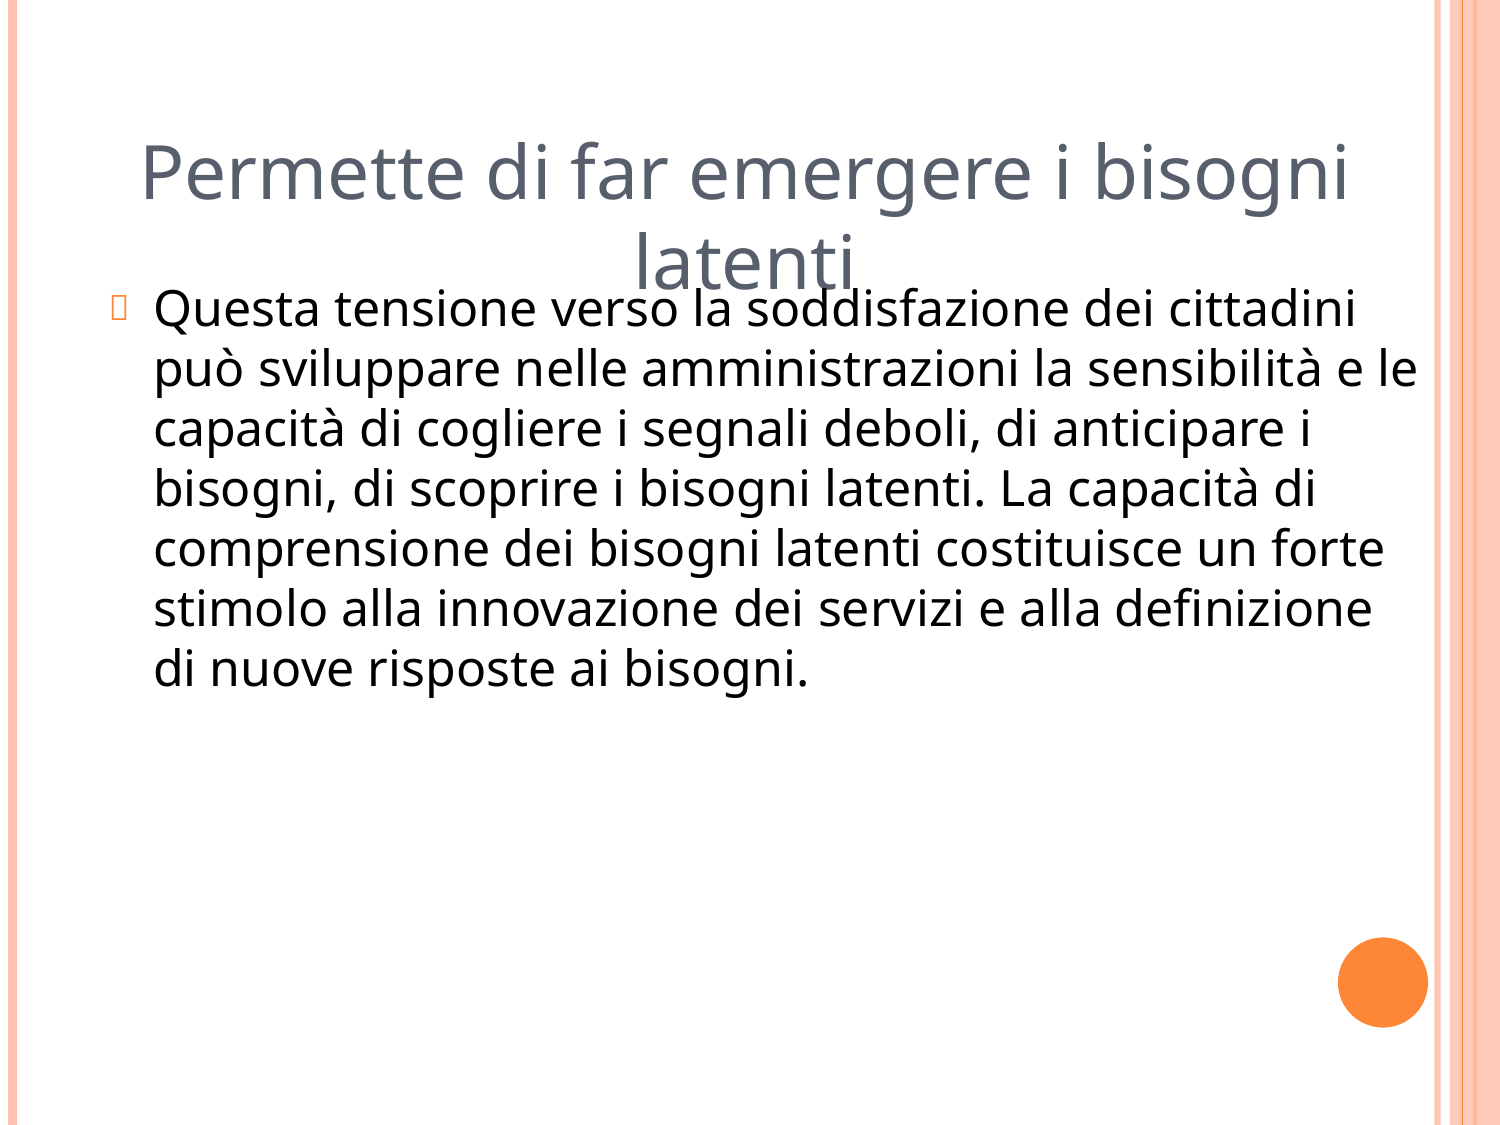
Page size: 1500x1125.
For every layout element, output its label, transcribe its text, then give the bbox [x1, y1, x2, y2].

list Questa tensione verso la soddisfazione dei cittadini può sviluppare nelle amministrazioni la sensibilità e le capacità di cogliere i segnali deboli, di anticipare i bisogni, di scoprire i bisogni latenti. La capacità di comprensione dei bisogni latenti costituisce un forte stimolo alla innovazione dei servizi e alla definizione di nuove risposte ai bisogni. [93, 269, 1444, 909]
title Permette di far emergere i bisogni latenti [70, 117, 1421, 235]
